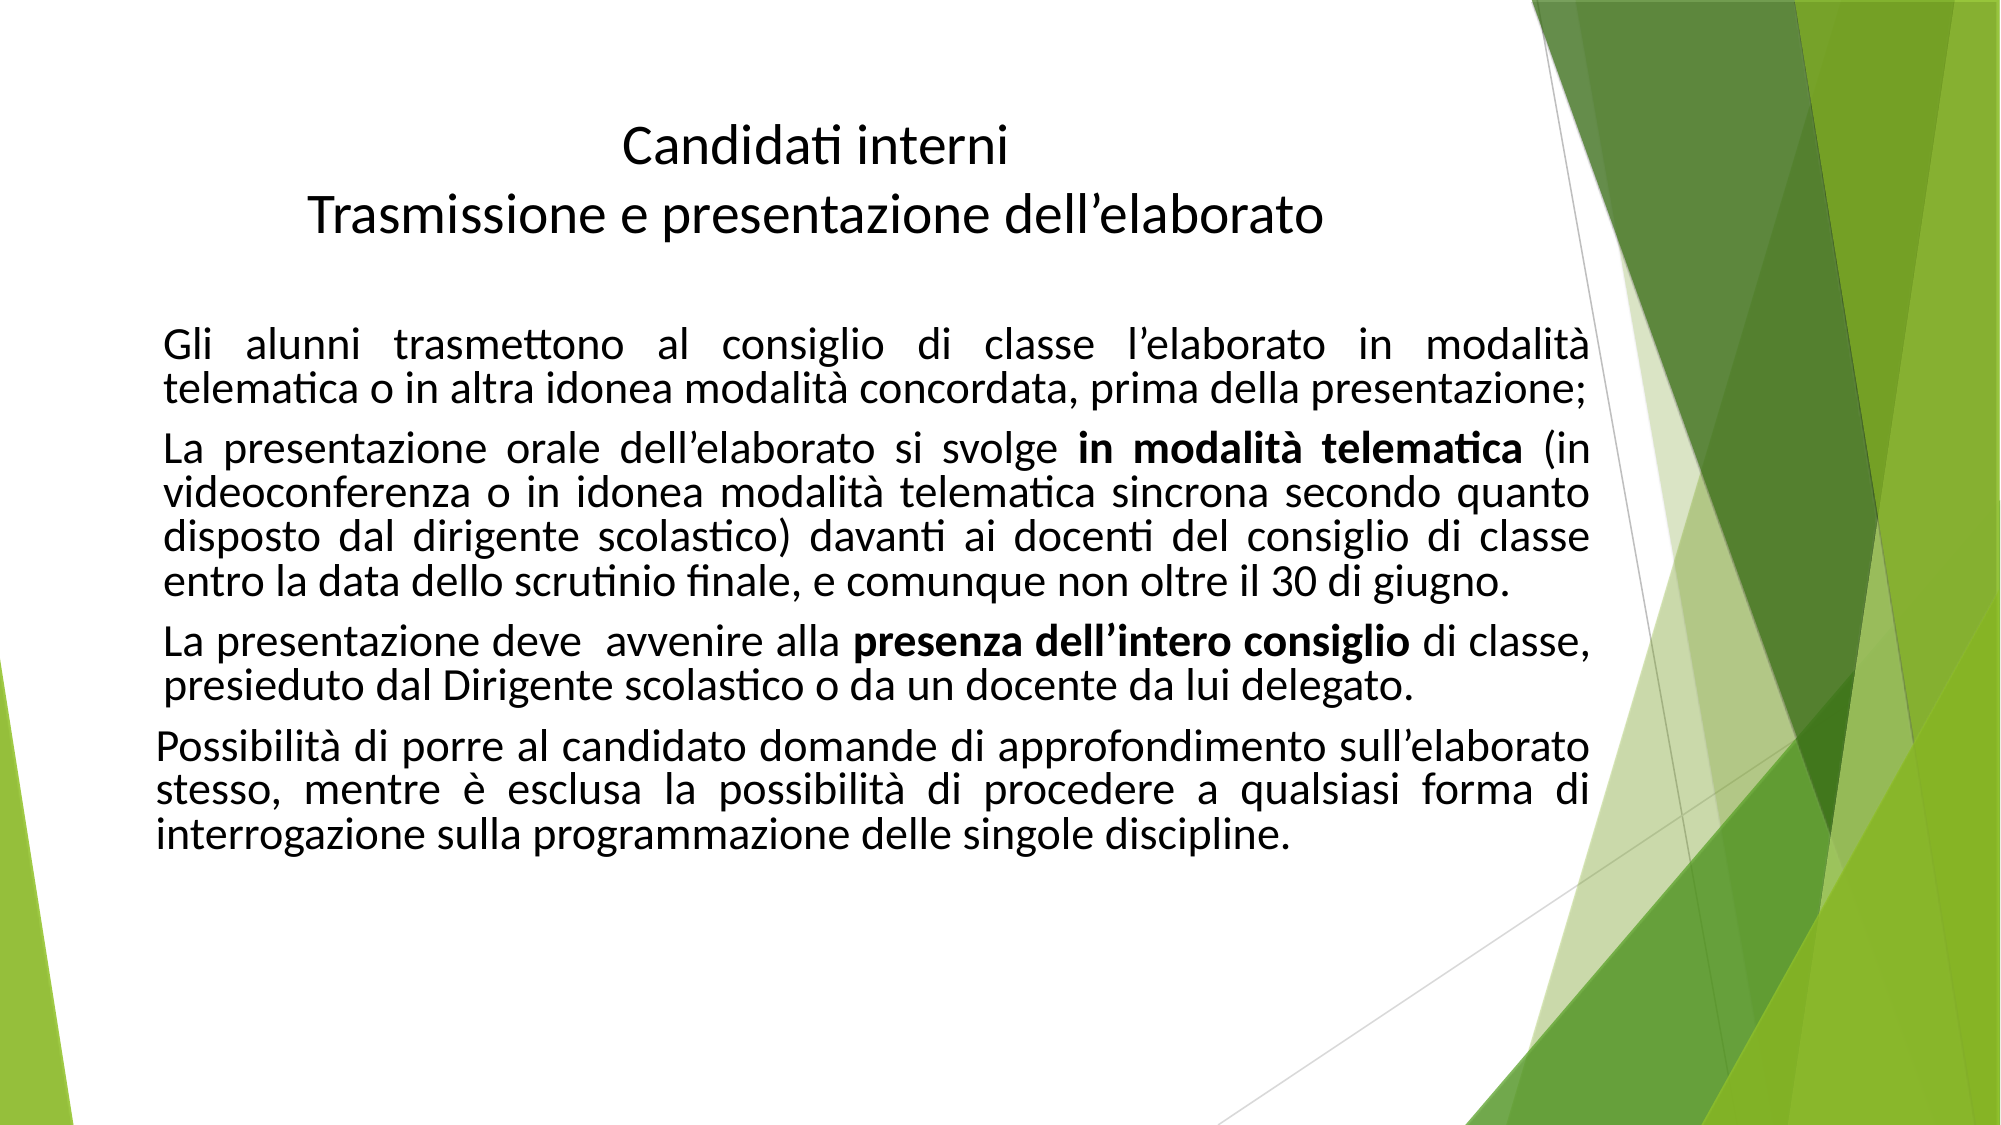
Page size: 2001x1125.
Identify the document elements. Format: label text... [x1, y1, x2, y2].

title Candidati interni Trasmissione e presentazione dell’elaborato [111, 99, 1522, 316]
list Gli alunni trasmettono al consiglio di classe l’elaborato in modalità telematica o in altra idonea modalità concordata, prima della presentazione; La presentazione orale dell’elaborato si svolge in modalità telematica (in videoconferenza o in idonea modalità telematica sincrona secondo quanto disposto dal dirigente scolastico) davanti ai docenti del consiglio di classe entro la data dello scrutinio finale, e comunque non oltre il 30 di giugno. La presentazione deve avvenire alla presenza dell’intero consiglio di classe, presieduto dal Dirigente scolastico o da un docente da lui delegato. Possibilità di porre al candidato domande di approfondimento sull’elaborato stesso, mentre è esclusa la possibilità di procedere a qualsiasi forma di interrogazione sulla programmazione delle singole discipline. [111, 316, 1607, 992]
